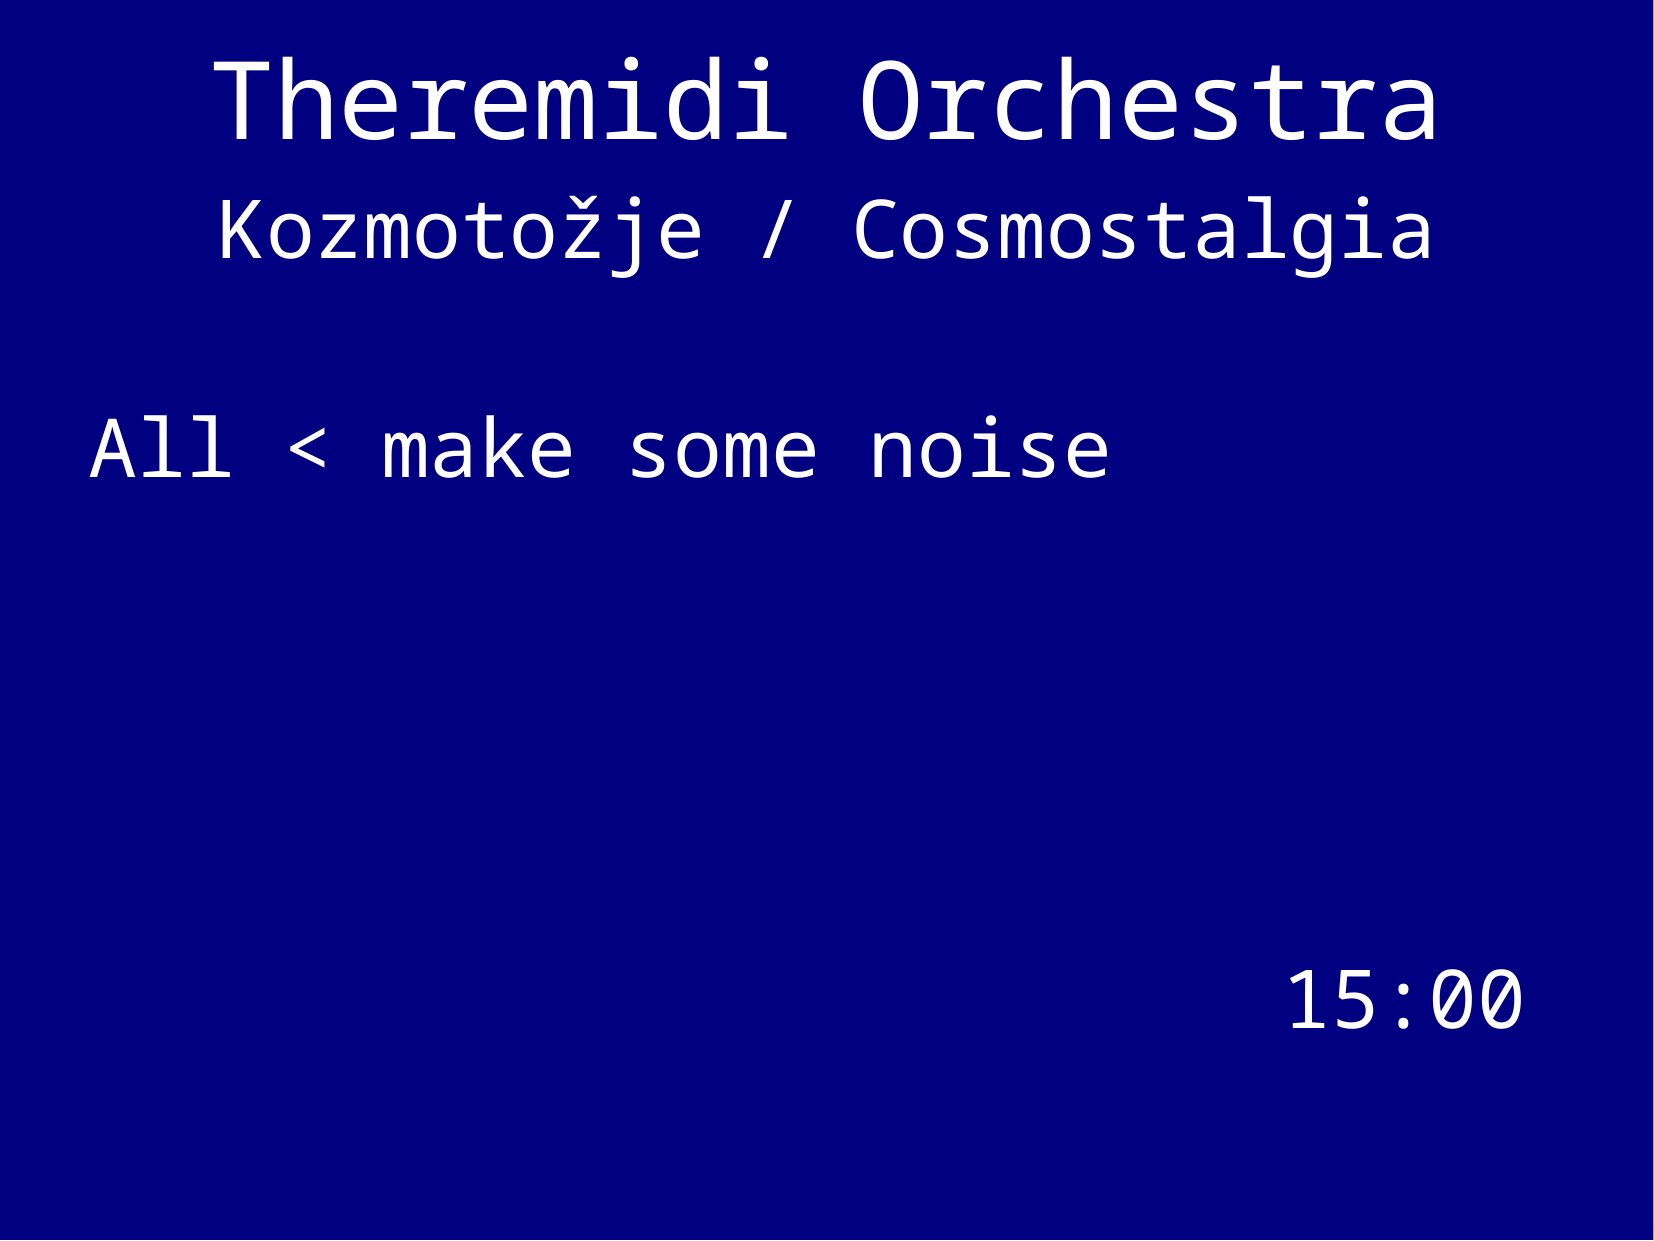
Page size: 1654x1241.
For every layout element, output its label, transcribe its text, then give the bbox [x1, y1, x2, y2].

subtitle All < make some noise [88, 272, 1566, 1063]
text_box 15:00 [1282, 900, 1620, 1096]
title Theremidi Orchestra Kozmotožje / Cosmostalgia [82, 49, 1571, 257]
